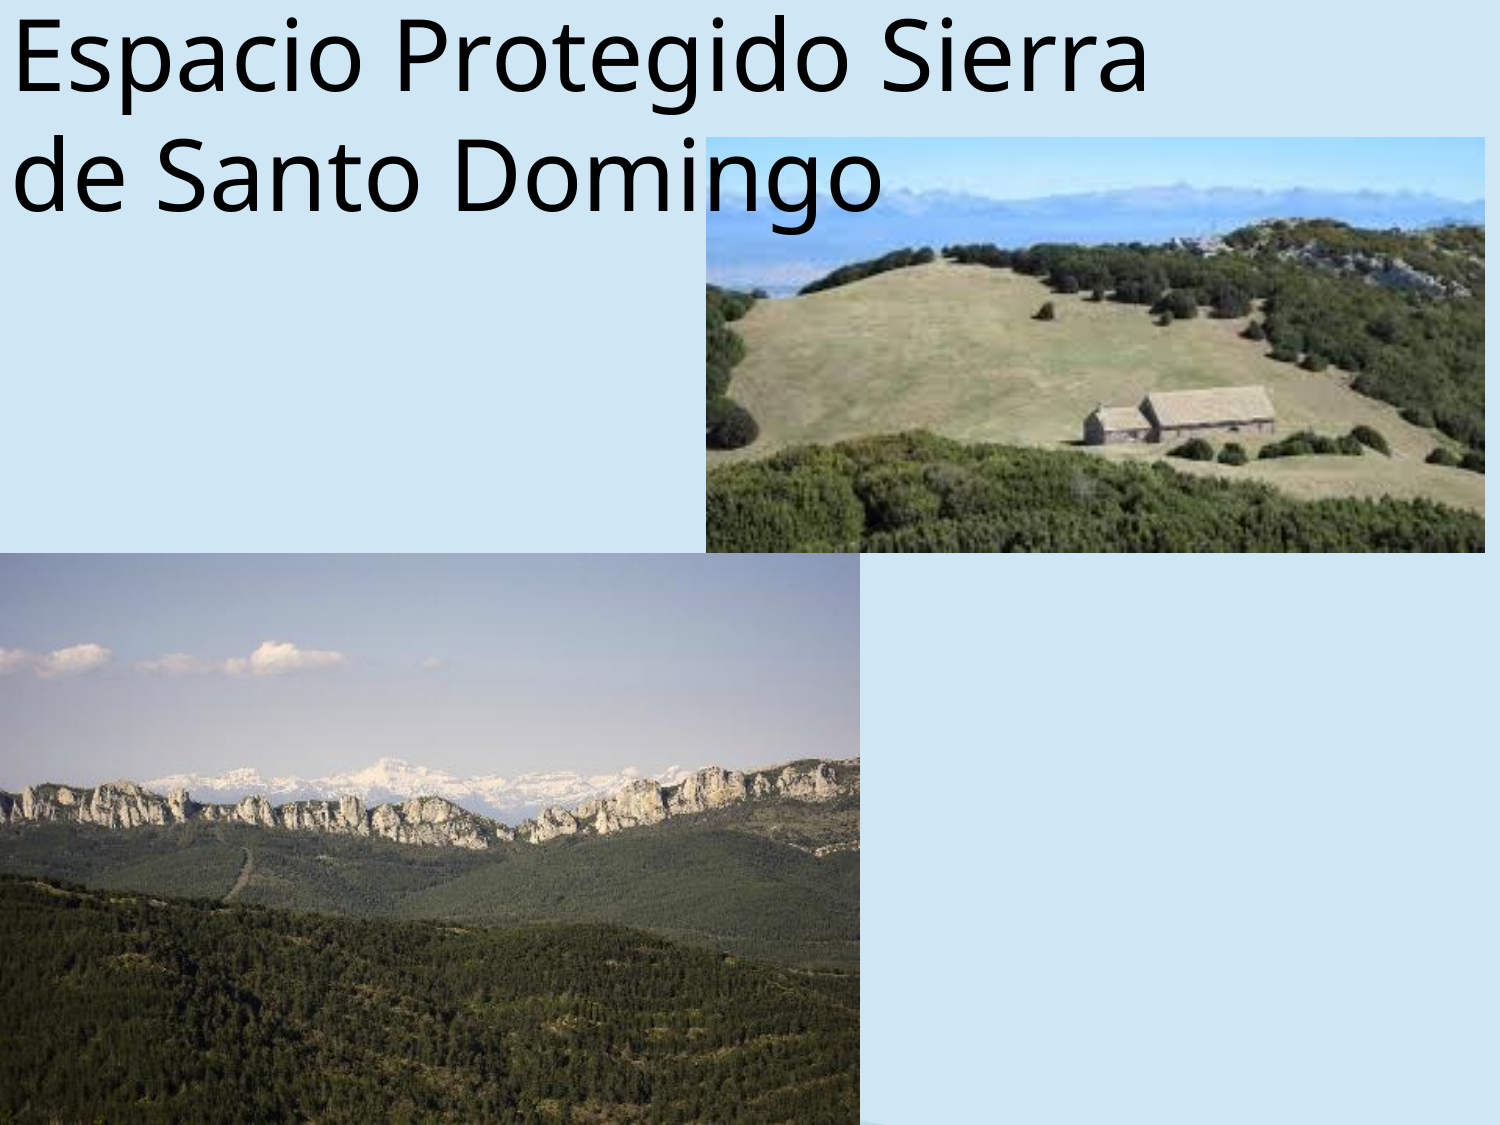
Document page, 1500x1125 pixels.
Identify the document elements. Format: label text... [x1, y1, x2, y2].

picture [0, 137, 1485, 1125]
text_box Espacio Protegido Sierra de Santo Domingo [0, 0, 1243, 239]
